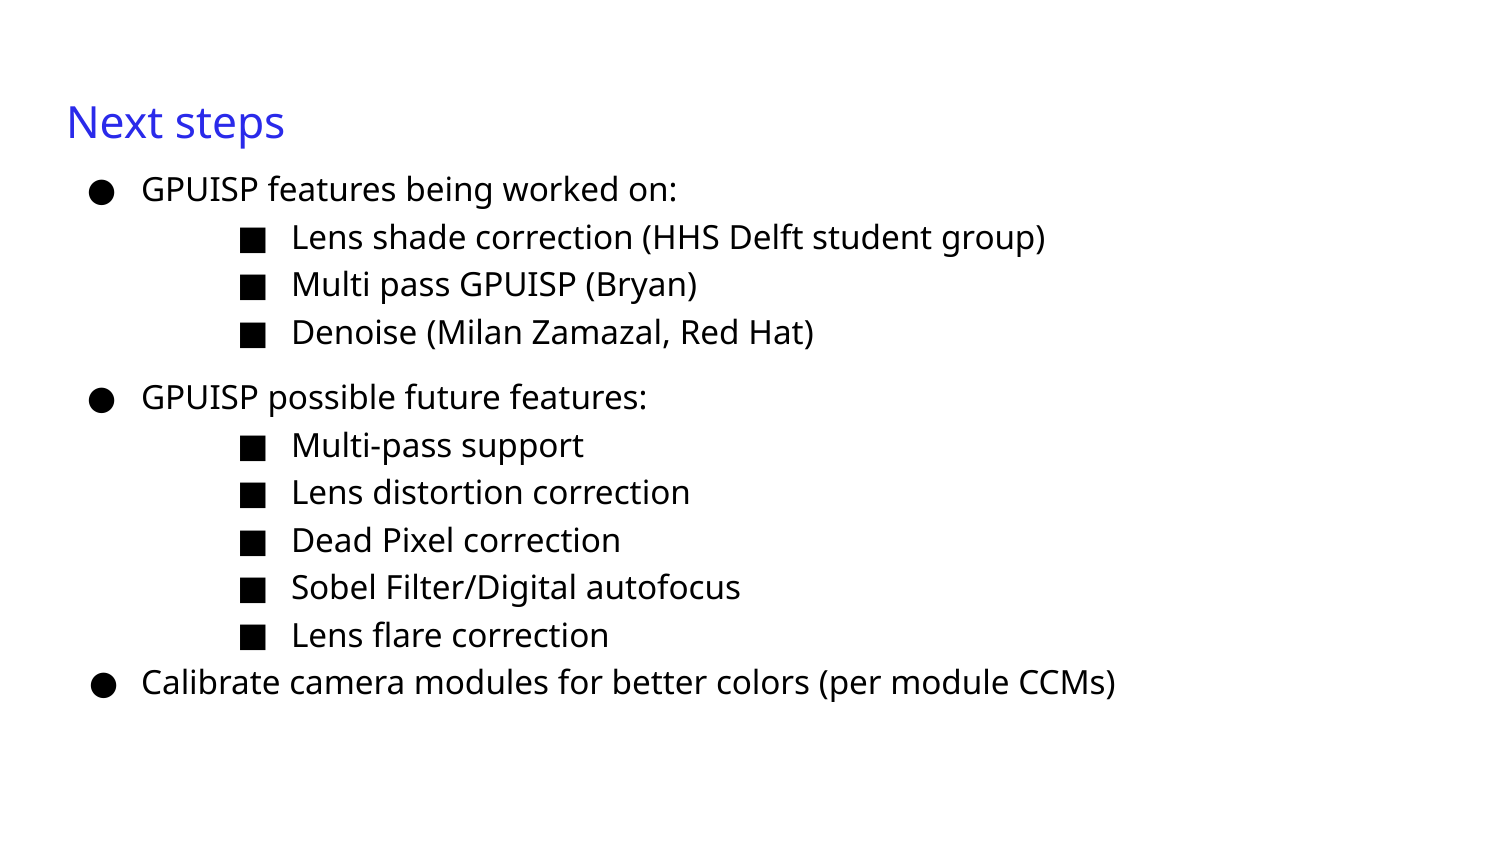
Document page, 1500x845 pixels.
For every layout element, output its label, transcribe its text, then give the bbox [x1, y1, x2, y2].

list GPUISP features being worked on: Lens shade correction (HHS Delft student group) Multi pass GPUISP (Bryan) Denoise (Milan Zamazal, Red Hat) GPUISP possible future features: Multi-pass support Lens distortion correction Dead Pixel correction Sobel Filter/Digital autofocus Lens flare correction Calibrate camera modules for better colors (per module CCMs) [51, 149, 1449, 734]
title Next steps [51, 73, 1449, 149]
